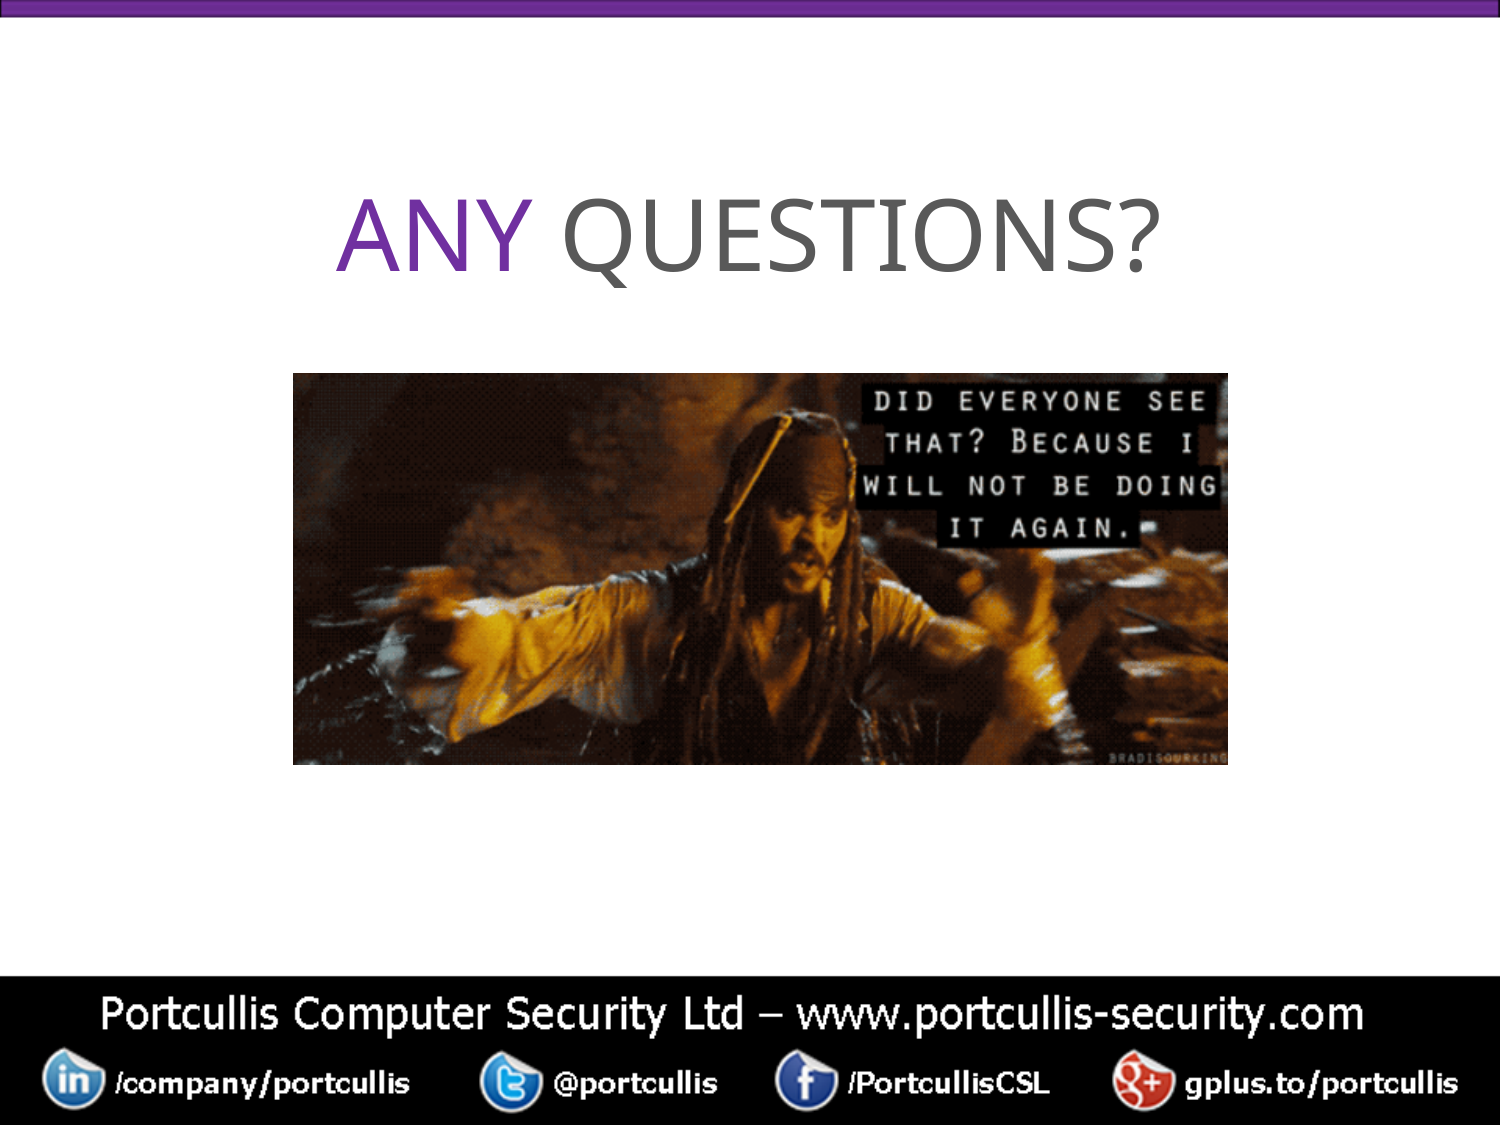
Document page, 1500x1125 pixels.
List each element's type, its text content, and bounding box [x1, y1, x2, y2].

title ANY QUESTIONS? [0, 159, 1500, 319]
picture [0, 0, 1500, 159]
picture [0, 319, 1500, 1125]
